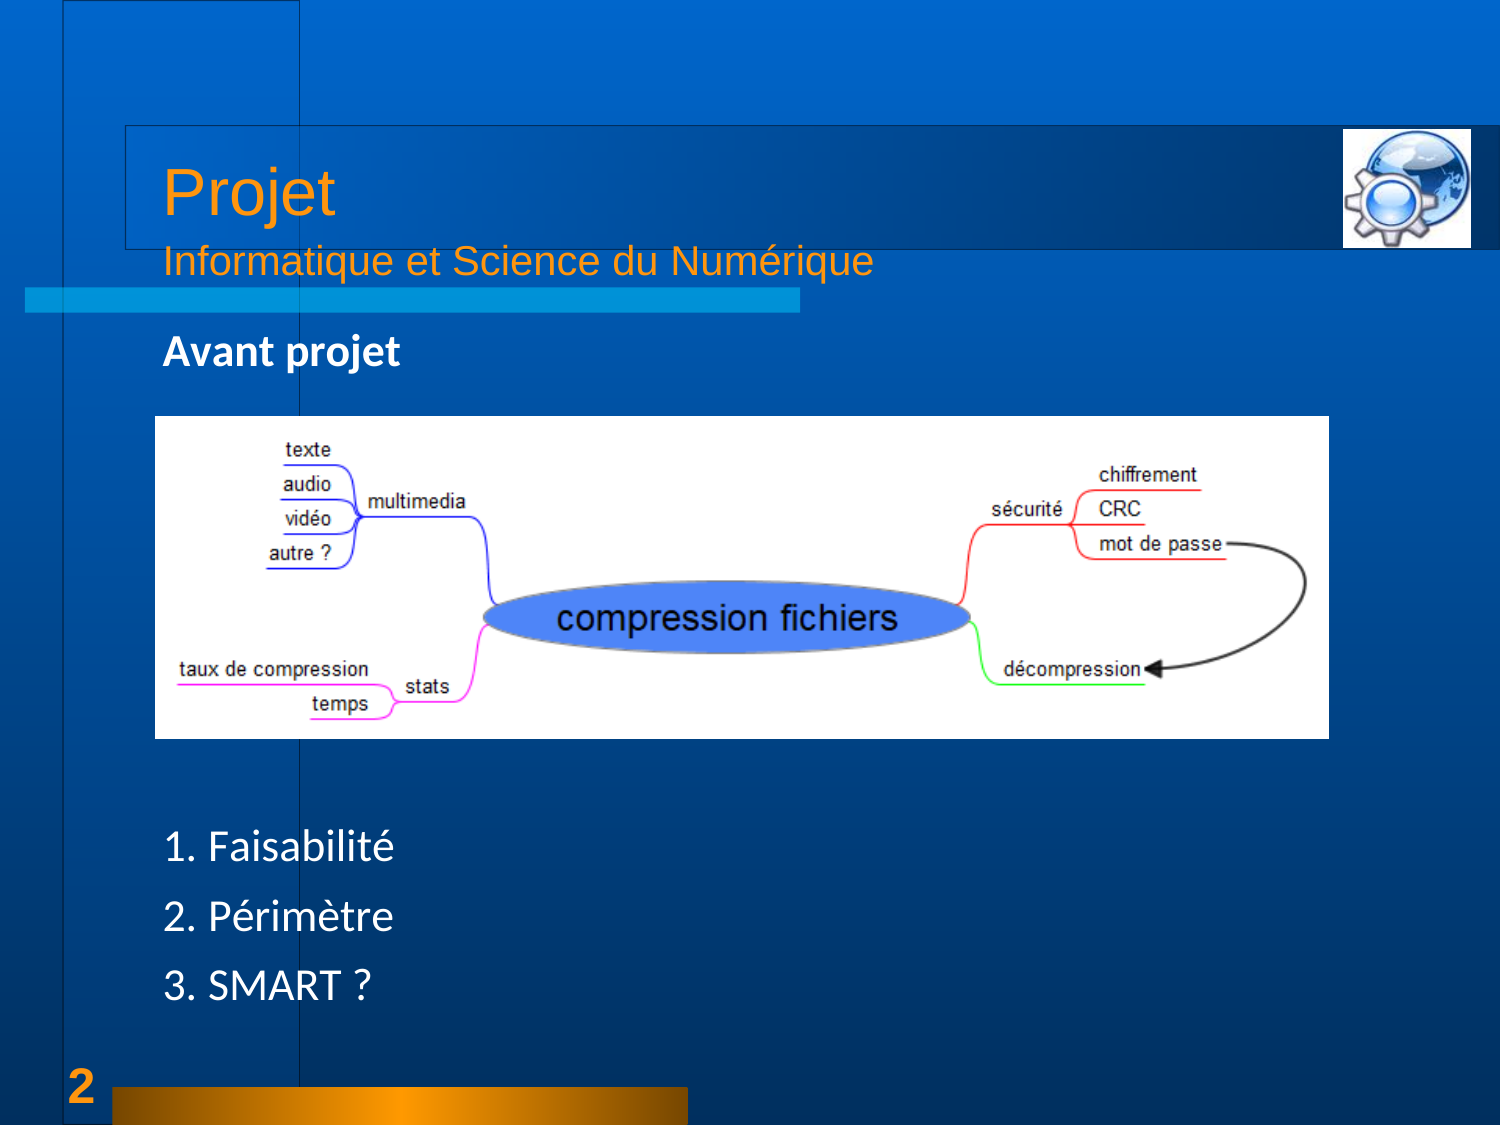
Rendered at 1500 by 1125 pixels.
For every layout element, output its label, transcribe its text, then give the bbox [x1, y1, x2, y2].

text_box Avant projet Faisabilité Périmètre SMART ? [147, 324, 1388, 1020]
picture [1343, 129, 1471, 248]
picture [155, 416, 1329, 739]
